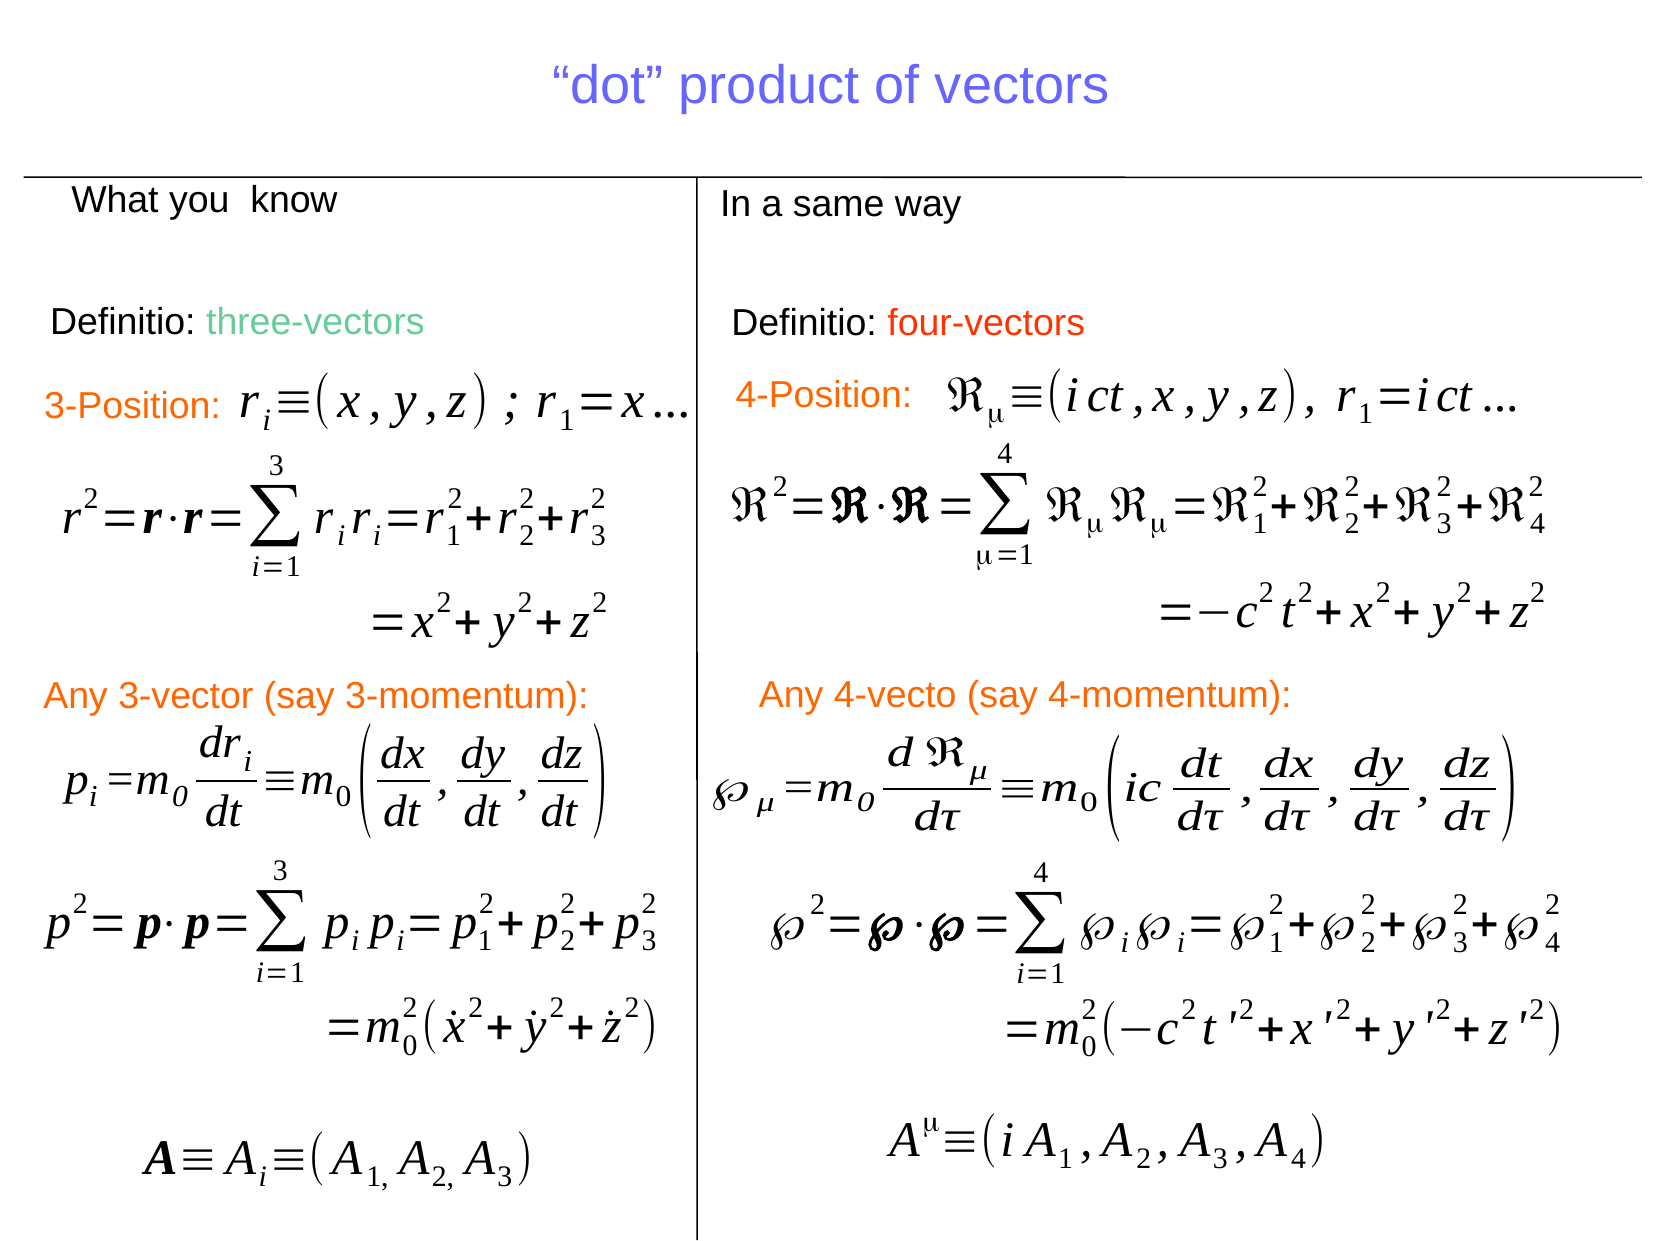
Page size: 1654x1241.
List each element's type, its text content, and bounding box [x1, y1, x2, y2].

chart [878, 1111, 1333, 1175]
chart [988, 317, 999, 323]
chart [698, 721, 1542, 845]
text_box 3-Position: [29, 377, 232, 438]
chart [35, 853, 665, 1062]
chart [761, 855, 1569, 1063]
text_box What you know [35, 178, 665, 274]
chart [724, 437, 1552, 650]
text_box In a same way [705, 178, 1422, 278]
text_box 4-Position: [720, 366, 928, 427]
text_box What you know [35, 171, 665, 176]
chart [133, 1129, 539, 1193]
text_box Any 4-vecto (say 4-momentum): [744, 666, 976, 733]
text_box Definitio: four-vectors [716, 294, 922, 355]
chart [232, 371, 697, 438]
chart [55, 448, 613, 649]
text_box Any 3-vector (say 3-momentum): [28, 667, 304, 728]
text_box Definitio: three-vectors [35, 292, 241, 353]
chart [47, 708, 629, 842]
chart [973, 315, 979, 332]
text_box “dot” product of vectors [537, 47, 1158, 107]
chart [940, 315, 1525, 430]
